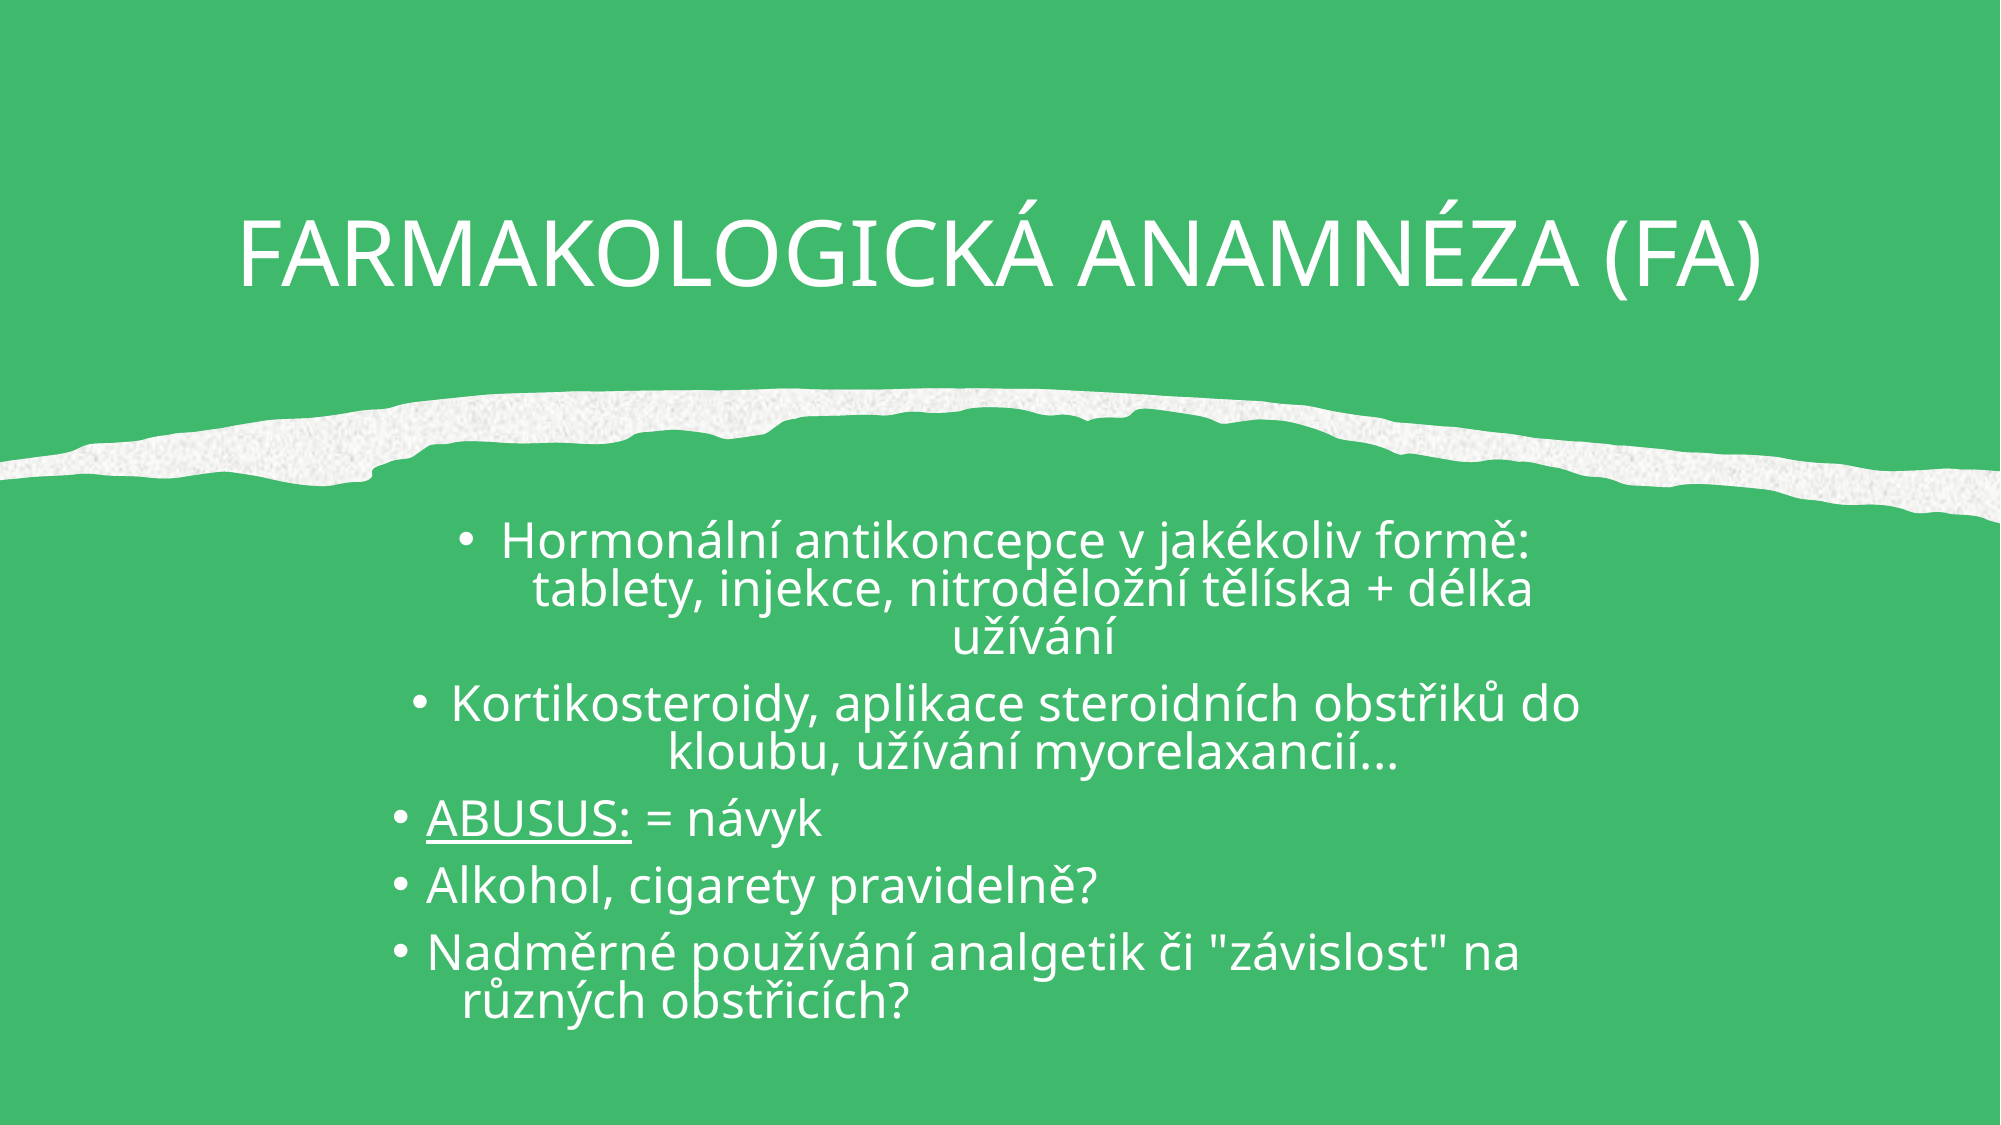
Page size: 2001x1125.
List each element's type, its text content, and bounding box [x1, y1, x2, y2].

list Hormonální antikoncepce v jakékoliv formě: tablety, injekce, nitroděložní tělíska + délka užívání Kortikosteroidy, aplikace steroidních obstřiků do kloubu, užívání myorelaxancií... ABUSUS: = návyk Alkohol, cigarety pravidelně? Nadměrné používání analgetik či "závislost" na různých obstřicích? [377, 513, 1623, 1041]
title FARMAKOLOGICKÁ ANAMNÉZA (FA) [125, 167, 1876, 346]
text_box [0, 0, 2000, 1125]
